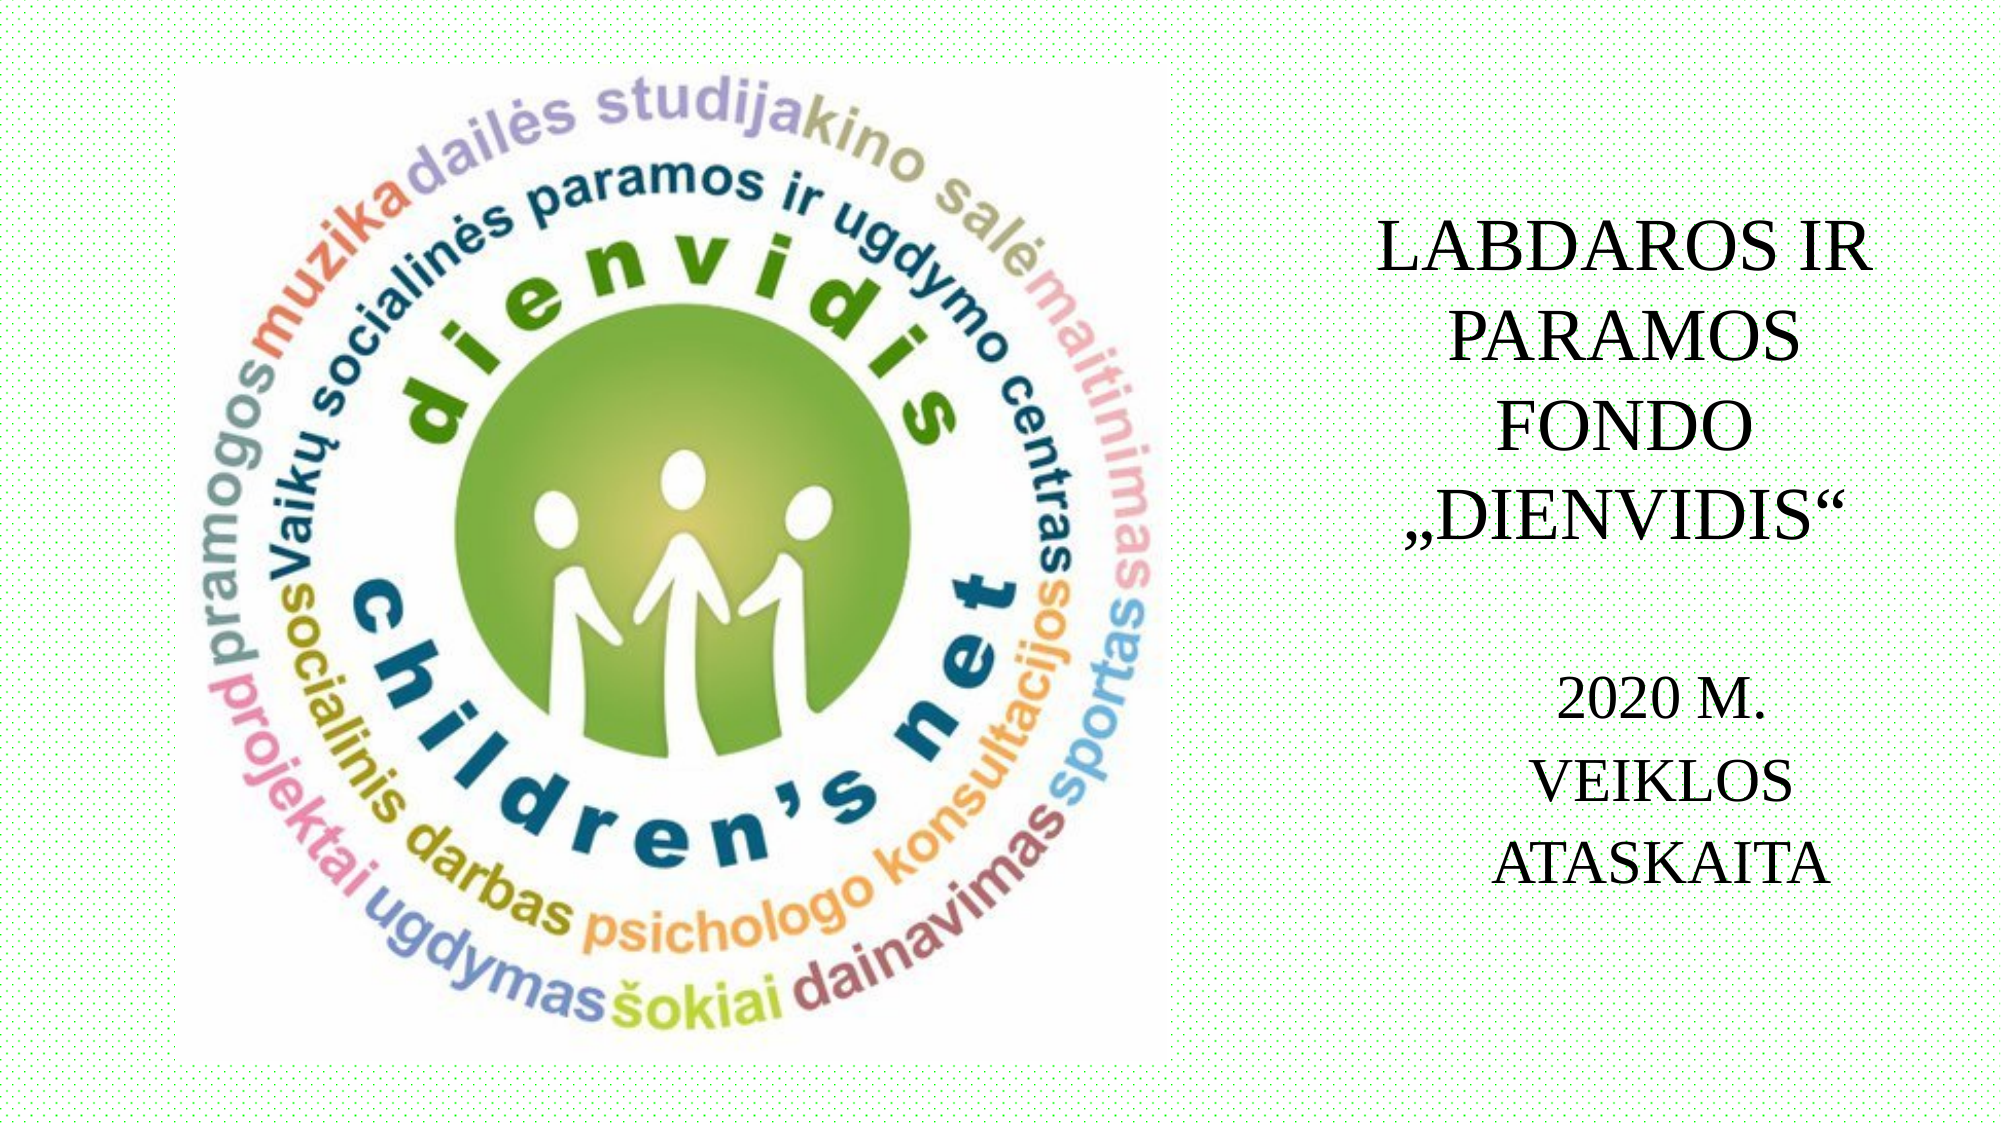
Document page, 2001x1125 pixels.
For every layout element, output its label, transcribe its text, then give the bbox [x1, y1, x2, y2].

picture [175, 64, 1167, 1061]
list 2020 M. VEIKLOS ATASKAITA [1402, 641, 1922, 991]
title LABDAROS IR PARAMOS FONDO „DIENVIDIS“ [1328, 99, 1922, 563]
